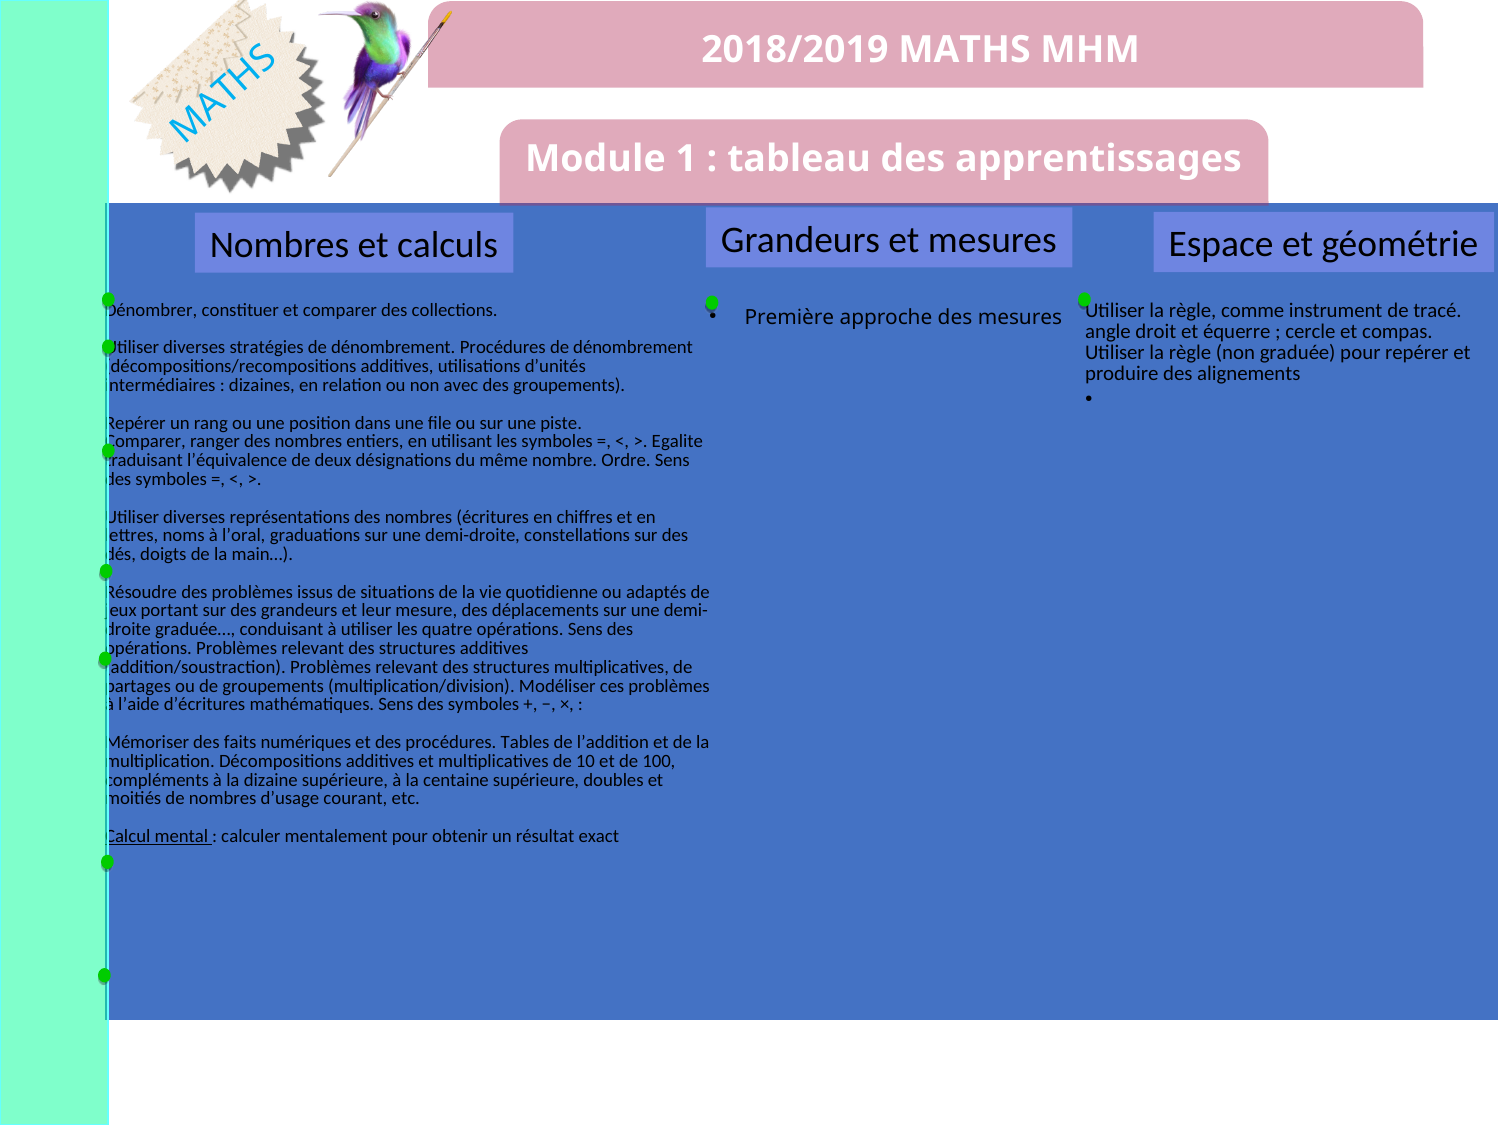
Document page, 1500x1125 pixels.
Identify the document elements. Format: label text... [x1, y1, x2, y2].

text_box Espace et géométrie [1154, 212, 1494, 272]
text_box Nombres et calculs [195, 213, 513, 273]
text_box MATHS [143, 16, 301, 167]
table_header [1085, 203, 1498, 302]
table_header [108, 203, 709, 302]
text_box [0, 0, 115, 1125]
picture [108, 0, 452, 241]
text_box [705, 295, 719, 310]
table_header [709, 206, 1085, 302]
text_box Grandeurs et mesures [706, 207, 1072, 267]
table_cell Utiliser la règle, comme instrument de tracé. angle droit et équerre ; cercle et compas. Utiliser la règle (non graduée) pour repérer et produire des alignements [1085, 302, 1498, 1020]
text_box [1078, 292, 1091, 307]
table_cell Première approche des mesures [709, 302, 1085, 1020]
text_box Module 1 : tableau des apprentissages [499, 119, 1269, 206]
text_box 2018/2019 MATHS MHM [452, 1, 1424, 88]
table_cell Dénombrer, constituer et comparer des collections. Utiliser diverses stratégies de dénombrement. Procédures de dénombrement (décompositions/recompositions additives, utilisations d’unités intermédiaires : dizaines, en relation ou non avec des groupements). Repérer un rang ou une position dans une file ou sur une piste. Comparer, ranger des nombres entiers, en utilisant les symboles =, <, >. Egalite traduisant l’équivalence de deux désignations du même nombre. Ordre. Sens des symboles =, <, >. Utiliser diverses représentations des nombres (écritures en chiffres et en lettres, noms à l’oral, graduations sur une demi-droite, constellations sur des dés, doigts de la main…). Résoudre des problèmes issus de situations de la vie quotidienne ou adaptés de jeux portant sur des grandeurs et leur mesure, des déplacements sur une demi-droite graduée…, conduisant à utiliser les quatre opérations. Sens des opérations. Problèmes relevant des structures additives (addition/soustraction). Problèmes relevant des structures multiplicatives, de partages ou de groupements (multiplication/division). Modéliser ces problèmes à l’aide d’écritures mathématiques. Sens des symboles +, −, ×, : Mémoriser des faits numériques et des procédures. Tables de l’addition et de la multiplication. Décompositions additives et multiplicatives de 10 et de 100, compléments à la dizaine supérieure, à la centaine supérieure, doubles et moitiés de nombres d’usage courant, etc. Calcul mental : calculer mentalement pour obtenir un résultat exact [108, 302, 709, 1020]
